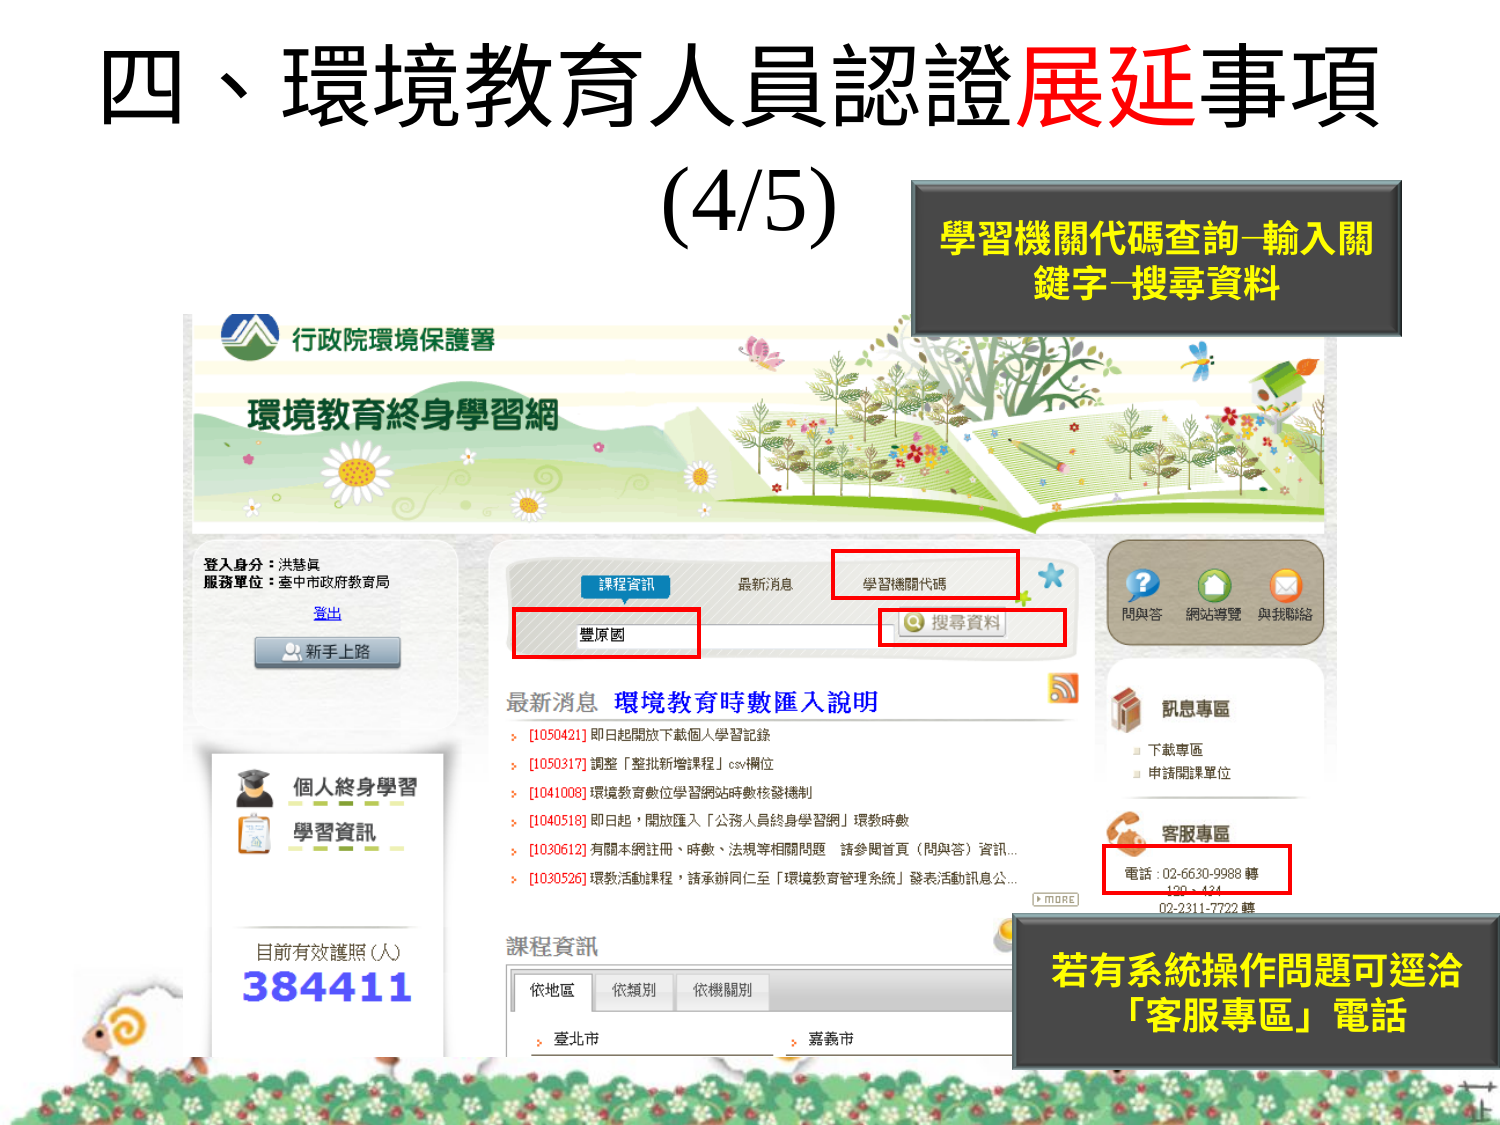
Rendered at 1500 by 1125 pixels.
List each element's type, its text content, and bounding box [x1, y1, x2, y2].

title 四、環境教育人員認證展延事項(4/5) [75, 45, 1426, 233]
picture [0, 178, 1500, 1125]
text_box 學習機關代碼查詢—輸入關鍵字—搜尋資料 [915, 184, 1400, 335]
text_box 若有系統操作問題可逕洽「客服專區」電話 [1015, 916, 1500, 1068]
